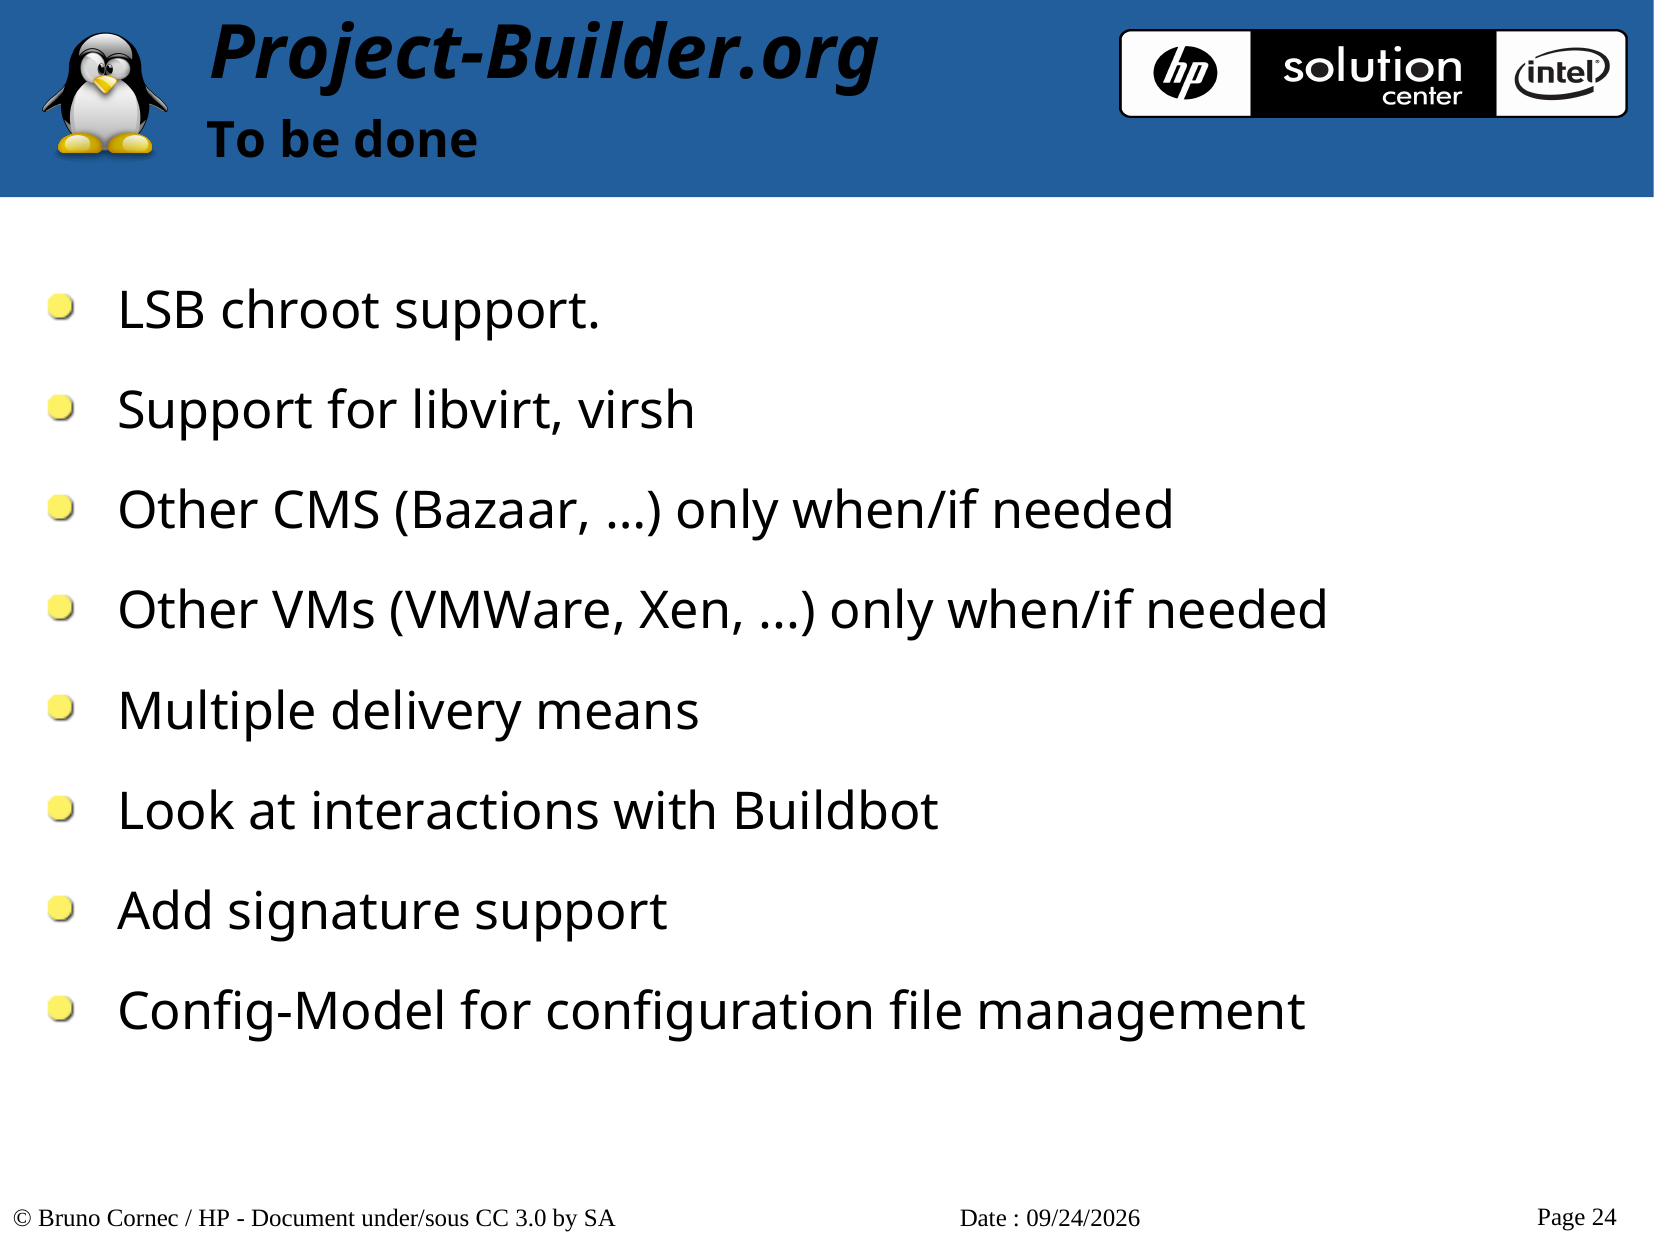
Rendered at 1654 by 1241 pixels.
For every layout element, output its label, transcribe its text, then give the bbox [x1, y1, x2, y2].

picture [42, 29, 168, 167]
title To be done [206, 59, 1121, 221]
picture [1119, 29, 1628, 118]
list LSB chroot support. Support for libvirt, virsh Other CMS (Bazaar, …) only when/if needed Other VMs (VMWare, Xen, ...) only when/if needed Multiple delivery means Look at interactions with Buildbot Add signature support Config-Model for configuration file management [34, 272, 1642, 1101]
